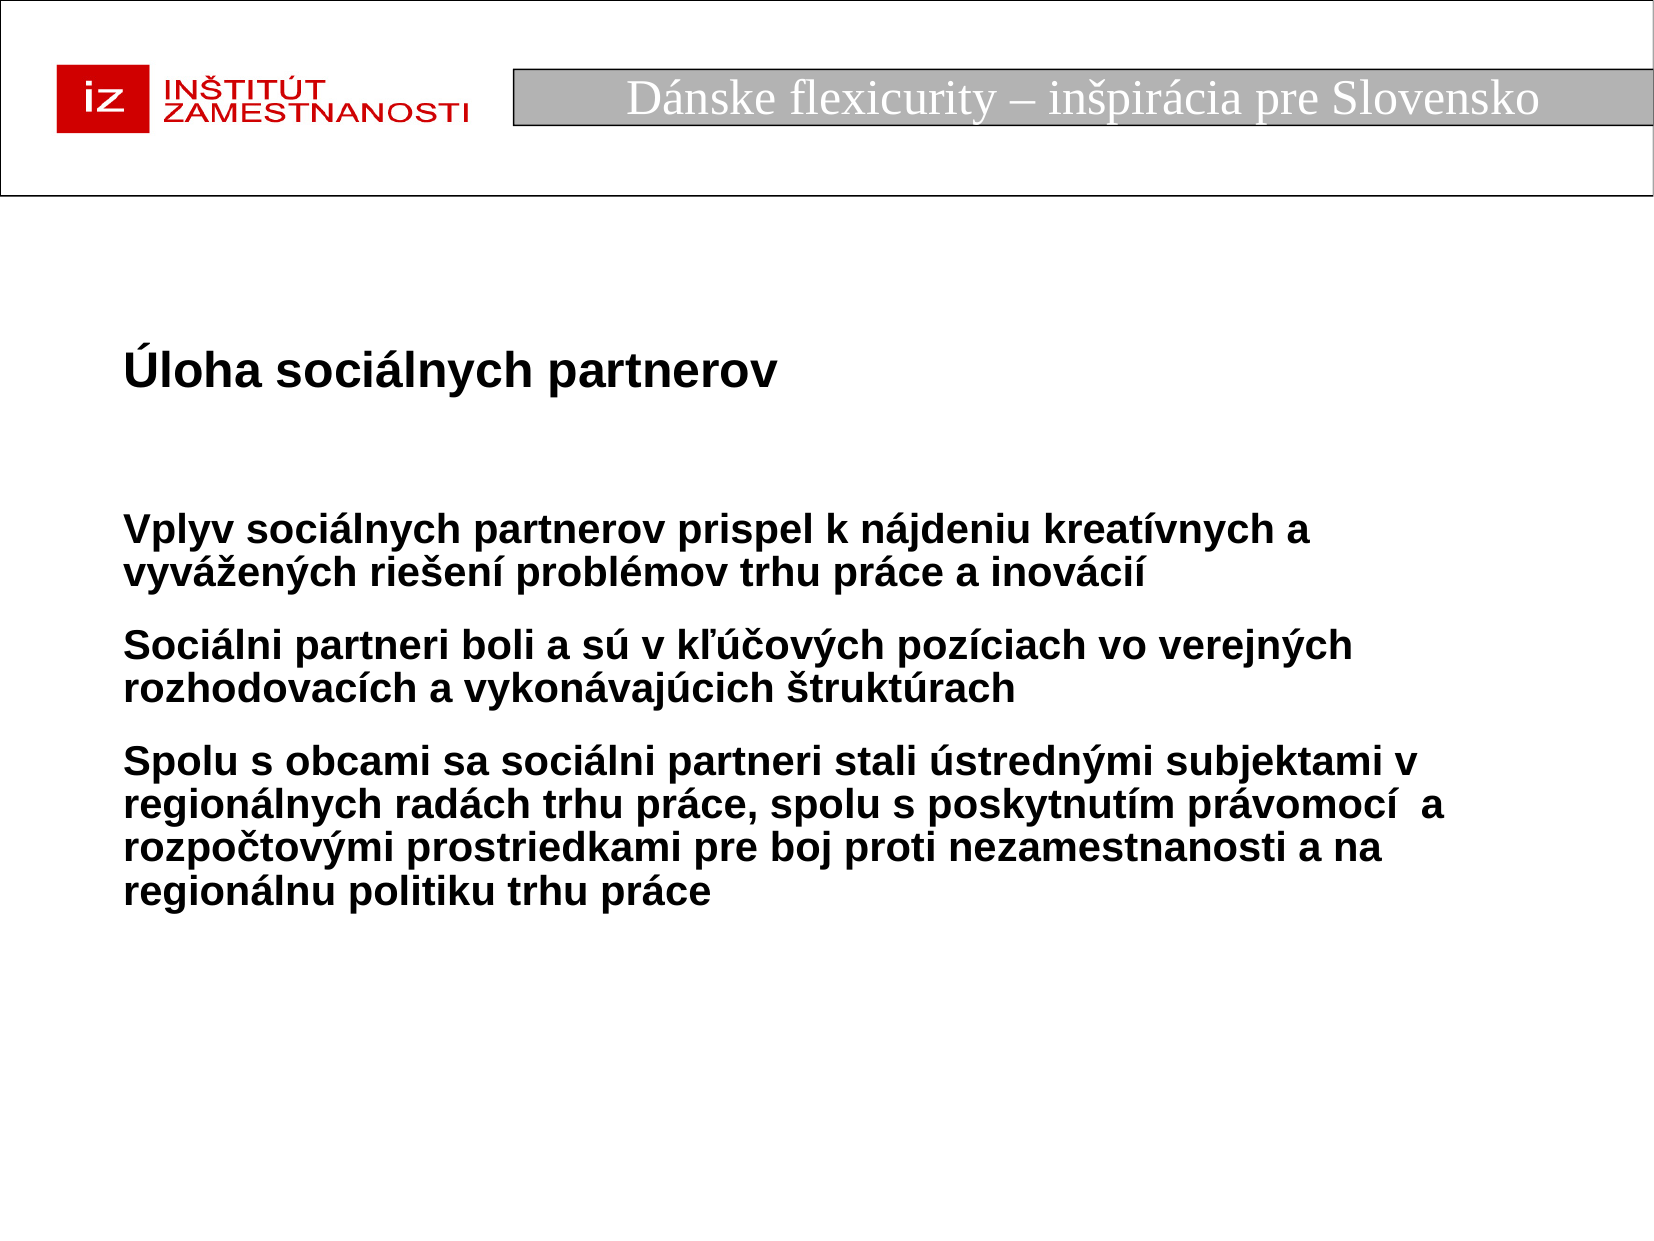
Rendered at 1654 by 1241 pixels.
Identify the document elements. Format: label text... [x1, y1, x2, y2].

picture [5, 5, 518, 190]
text_box [0, 0, 1654, 196]
list Úloha sociálnych partnerov Vplyv sociálnych partnerov prispel k nájdeniu kreatívnych a vyvážených riešení problémov trhu práce a inovácií Sociálni partneri boli a sú v kľúčových pozíciach vo verejných rozhodovacích a vykonávajúcich štruktúrach Spolu s obcami sa sociálni partneri stali ústrednými subjektami v regionálnych radách trhu práce, spolu s poskytnutím právomocí a rozpočtovými prostriedkami pre boj proti nezamestnanosti a na regionálnu politiku trhu práce [123, 346, 1536, 1214]
text_box Dánske flexicurity – inšpirácia pre Slovensko [513, 69, 1654, 126]
